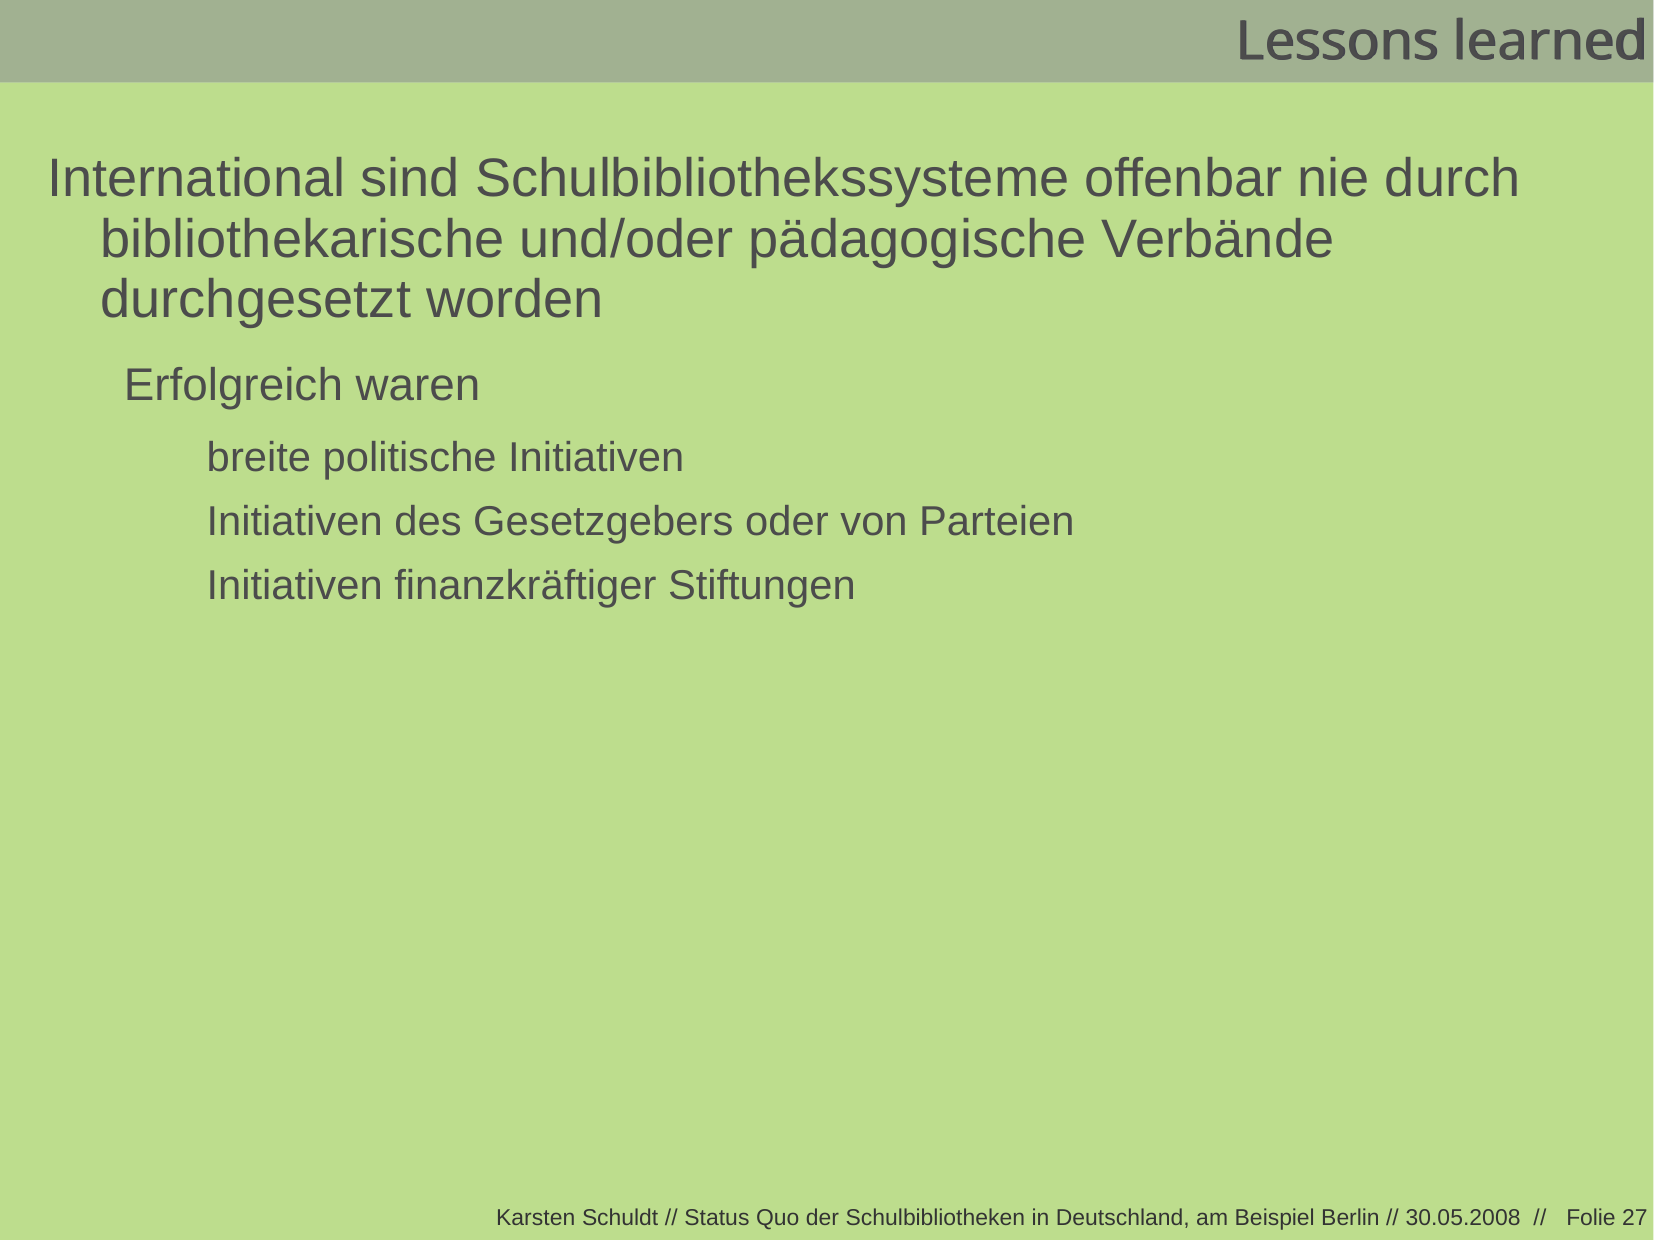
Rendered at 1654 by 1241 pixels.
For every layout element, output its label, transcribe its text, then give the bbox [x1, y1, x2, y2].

list International sind Schulbibliothekssysteme offenbar nie durch bibliothekarische und/oder pädagogische Verbände durchgesetzt worden Erfolgreich waren breite politische Initiativen Initiativen des Gesetzgebers oder von Parteien Initiativen finanzkräftiger Stiftungen [29, 147, 1625, 1019]
title Lessons learned [0, 0, 1654, 83]
